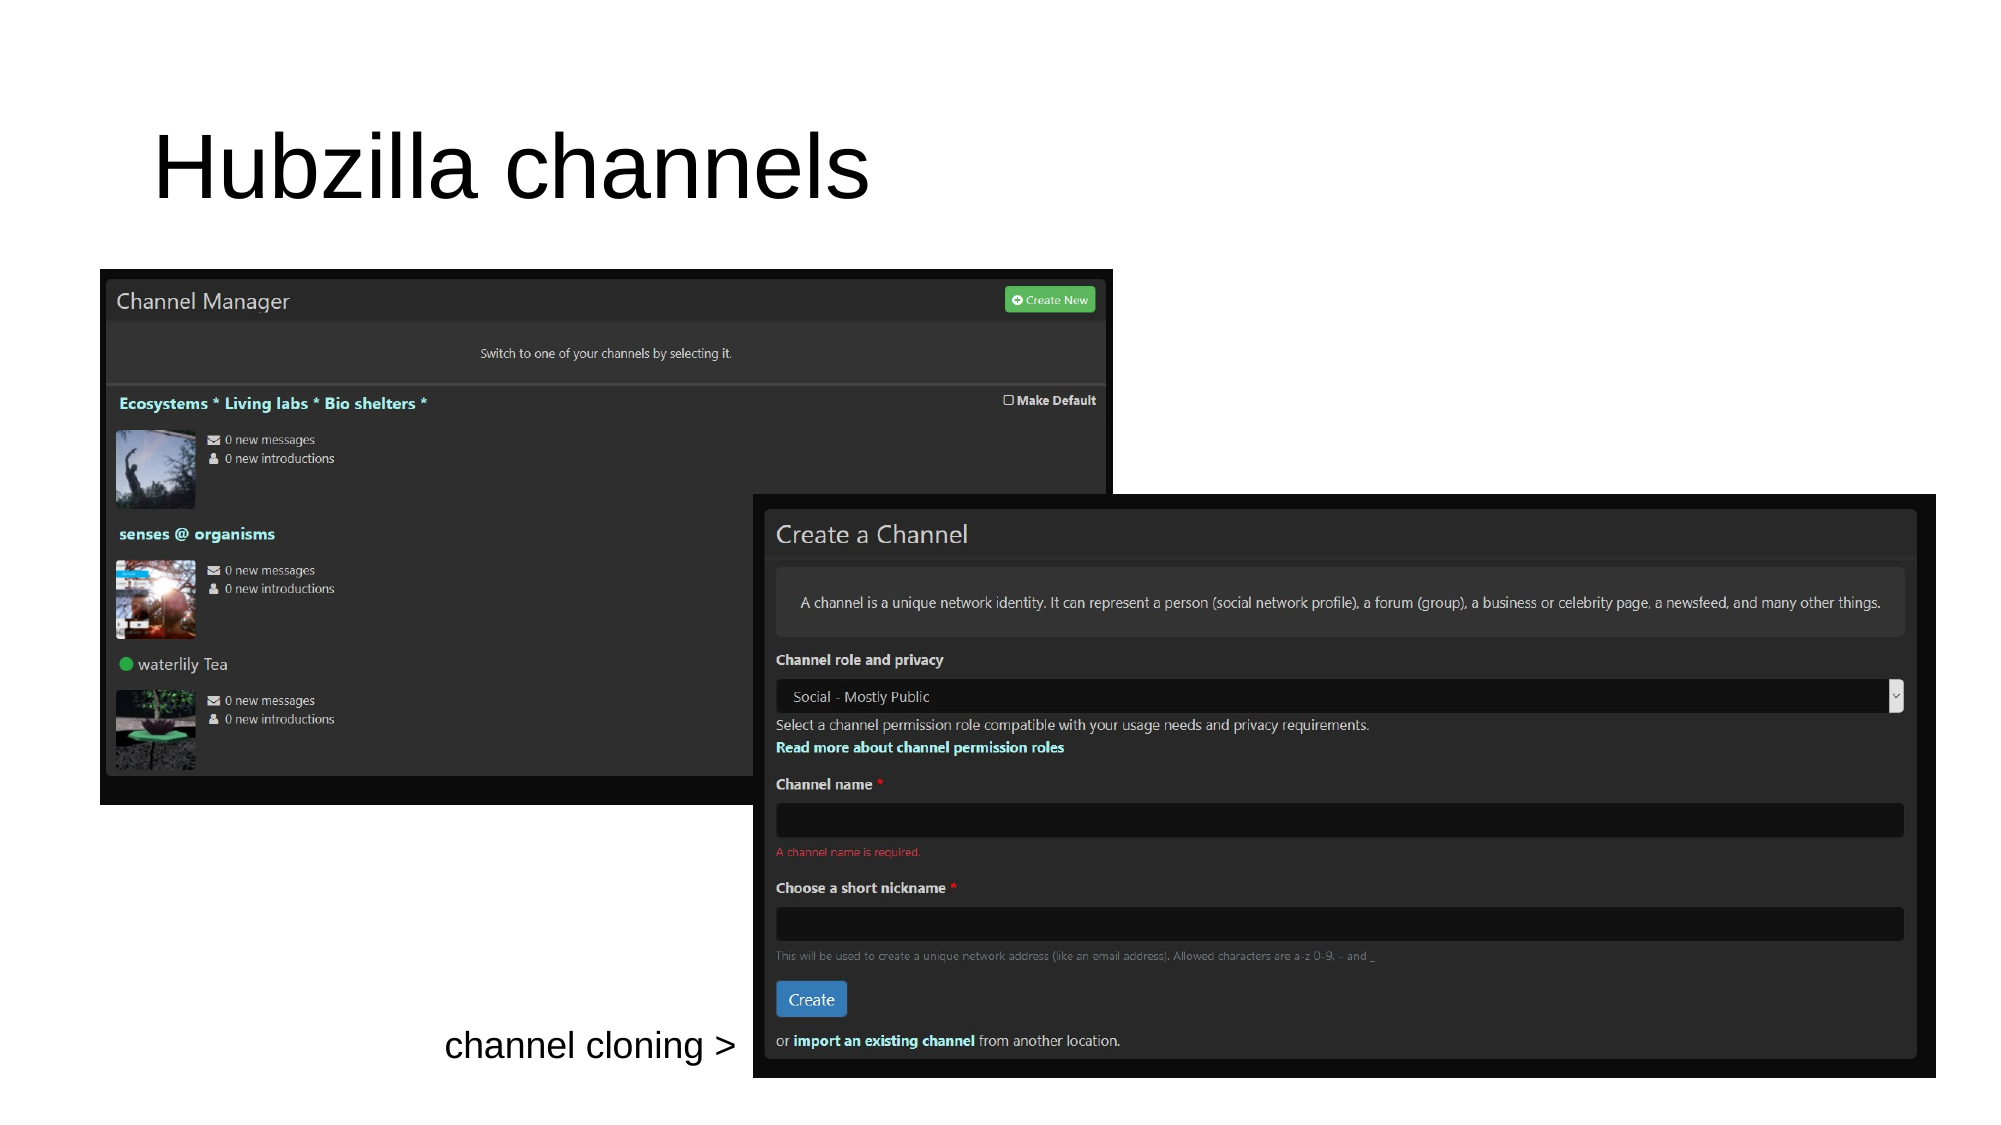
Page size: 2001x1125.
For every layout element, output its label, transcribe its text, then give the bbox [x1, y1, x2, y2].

text_box channel cloning > [429, 1013, 950, 1078]
picture [100, 269, 1936, 1078]
title Hubzilla channels [137, 59, 1863, 278]
